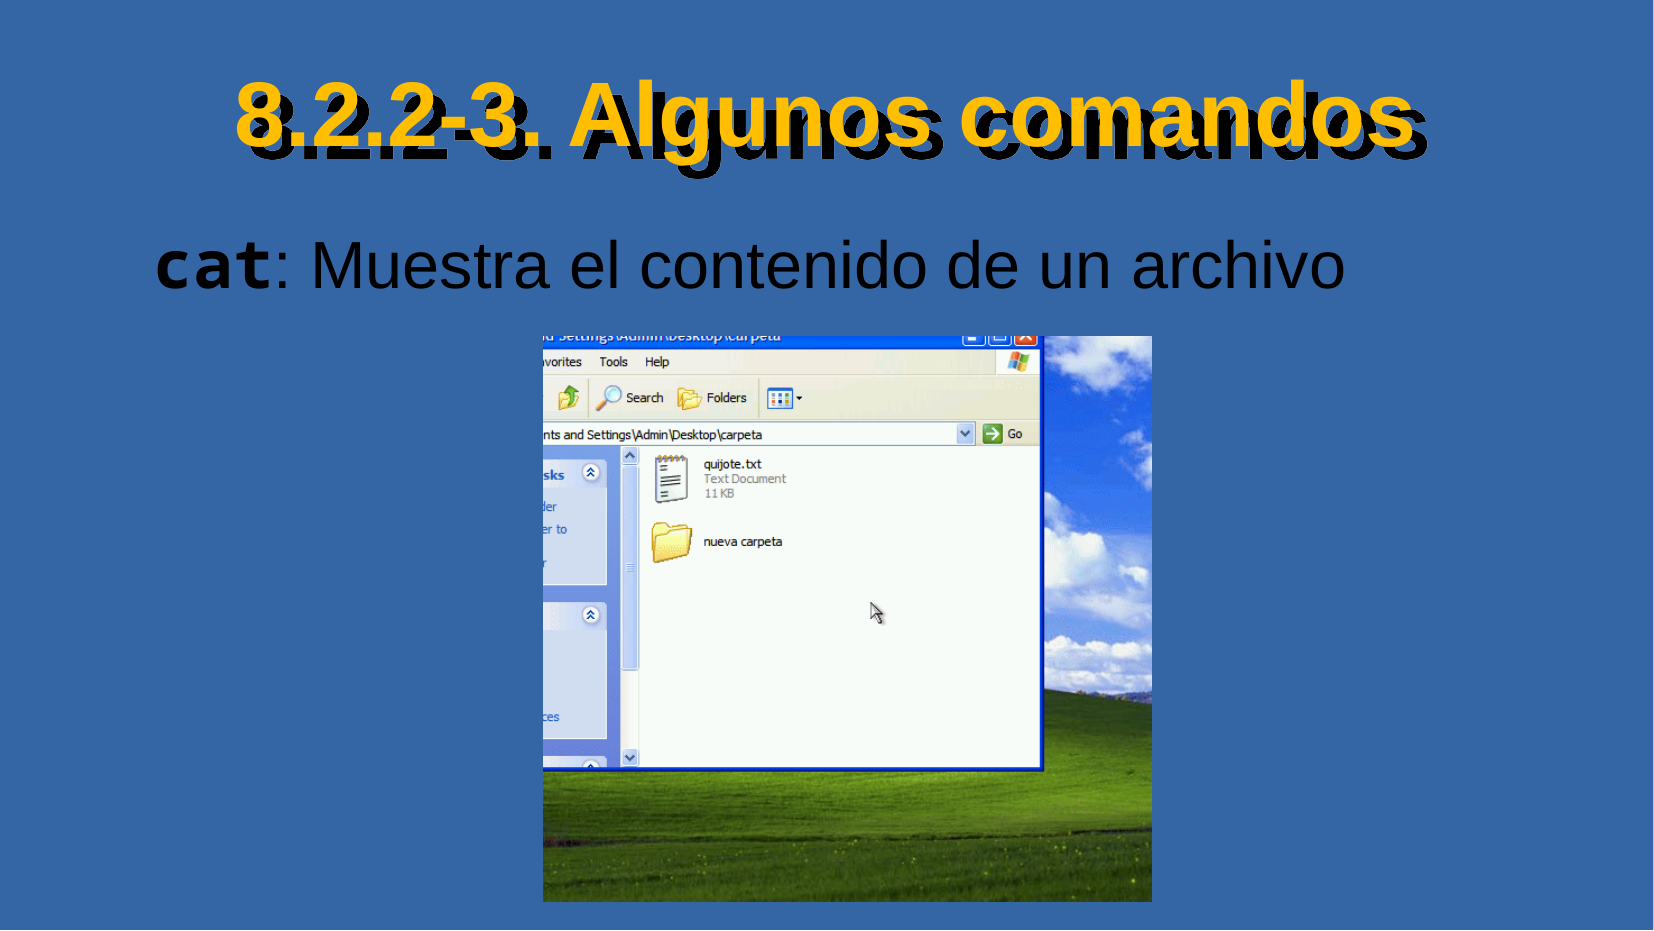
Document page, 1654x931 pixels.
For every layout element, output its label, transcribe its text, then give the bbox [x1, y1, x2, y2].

list cat: Muestra el contenido de un archivo [82, 217, 1571, 758]
picture [543, 336, 1152, 902]
title 8.2.2-3. Algunos comandos [82, 37, 1571, 193]
